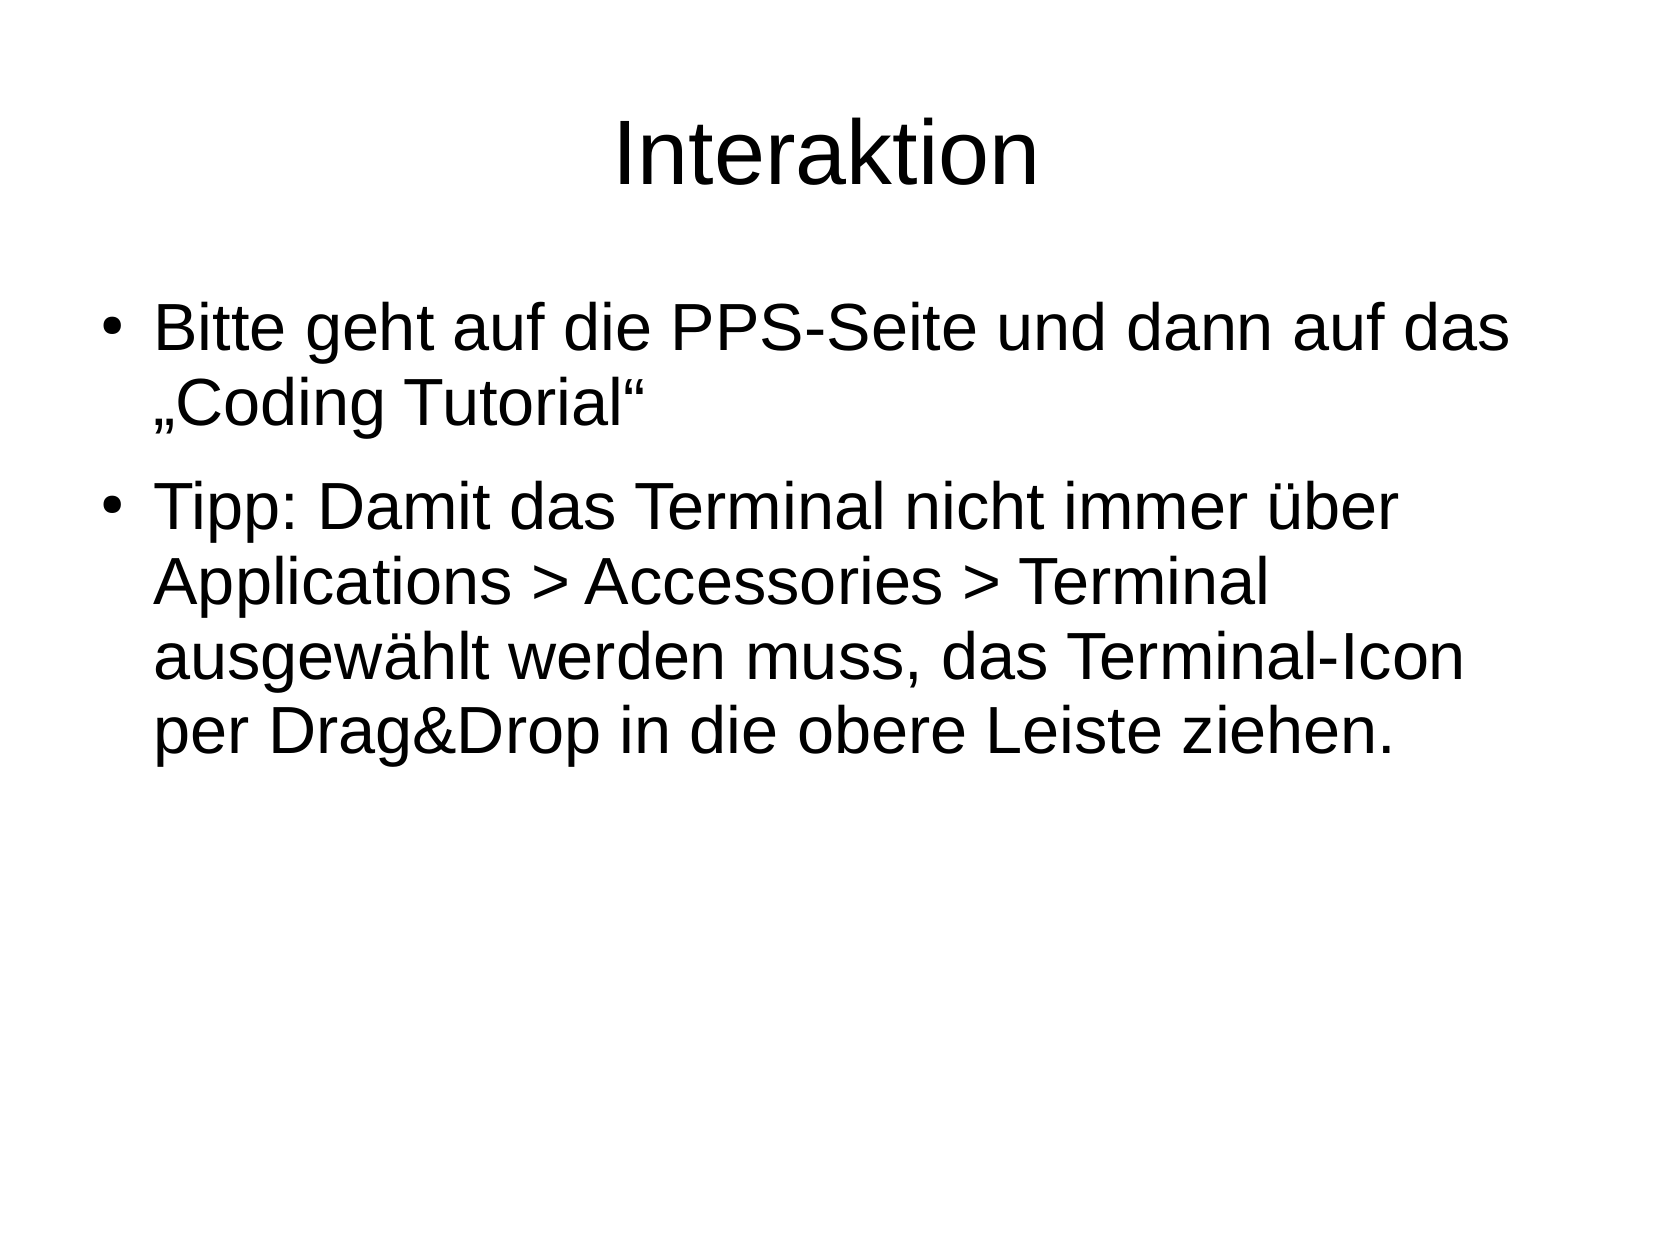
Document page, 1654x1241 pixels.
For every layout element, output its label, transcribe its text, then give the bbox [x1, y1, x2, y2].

list Bitte geht auf die PPS-Seite und dann auf das „Coding Tutorial“ Tipp: Damit das Terminal nicht immer über Applications > Accessories > Terminal ausgewählt werden muss, das Terminal-Icon per Drag&Drop in die obere Leiste ziehen. [82, 290, 1571, 1010]
title Interaktion [82, 49, 1571, 257]
